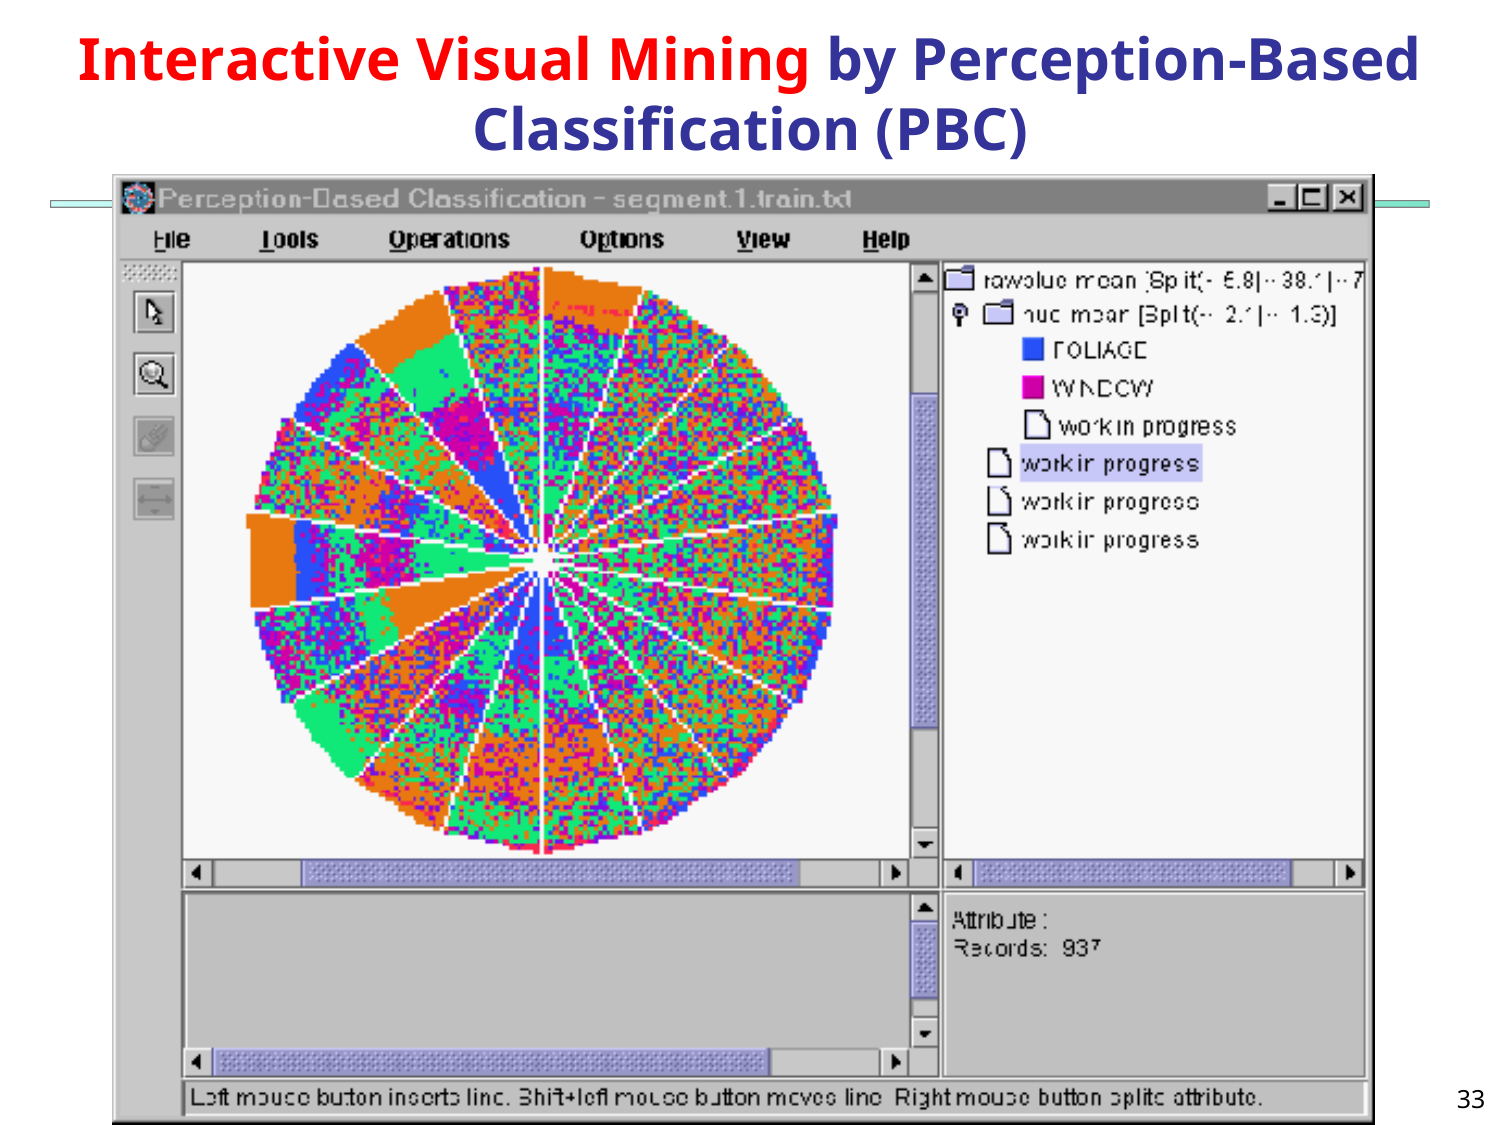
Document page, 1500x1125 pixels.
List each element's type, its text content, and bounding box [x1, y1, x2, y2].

text_box <number> [1375, 1062, 1500, 1125]
title Interactive Visual Mining by Perception-Based Classification (PBC) [37, 7, 1463, 170]
picture [112, 174, 1375, 1125]
